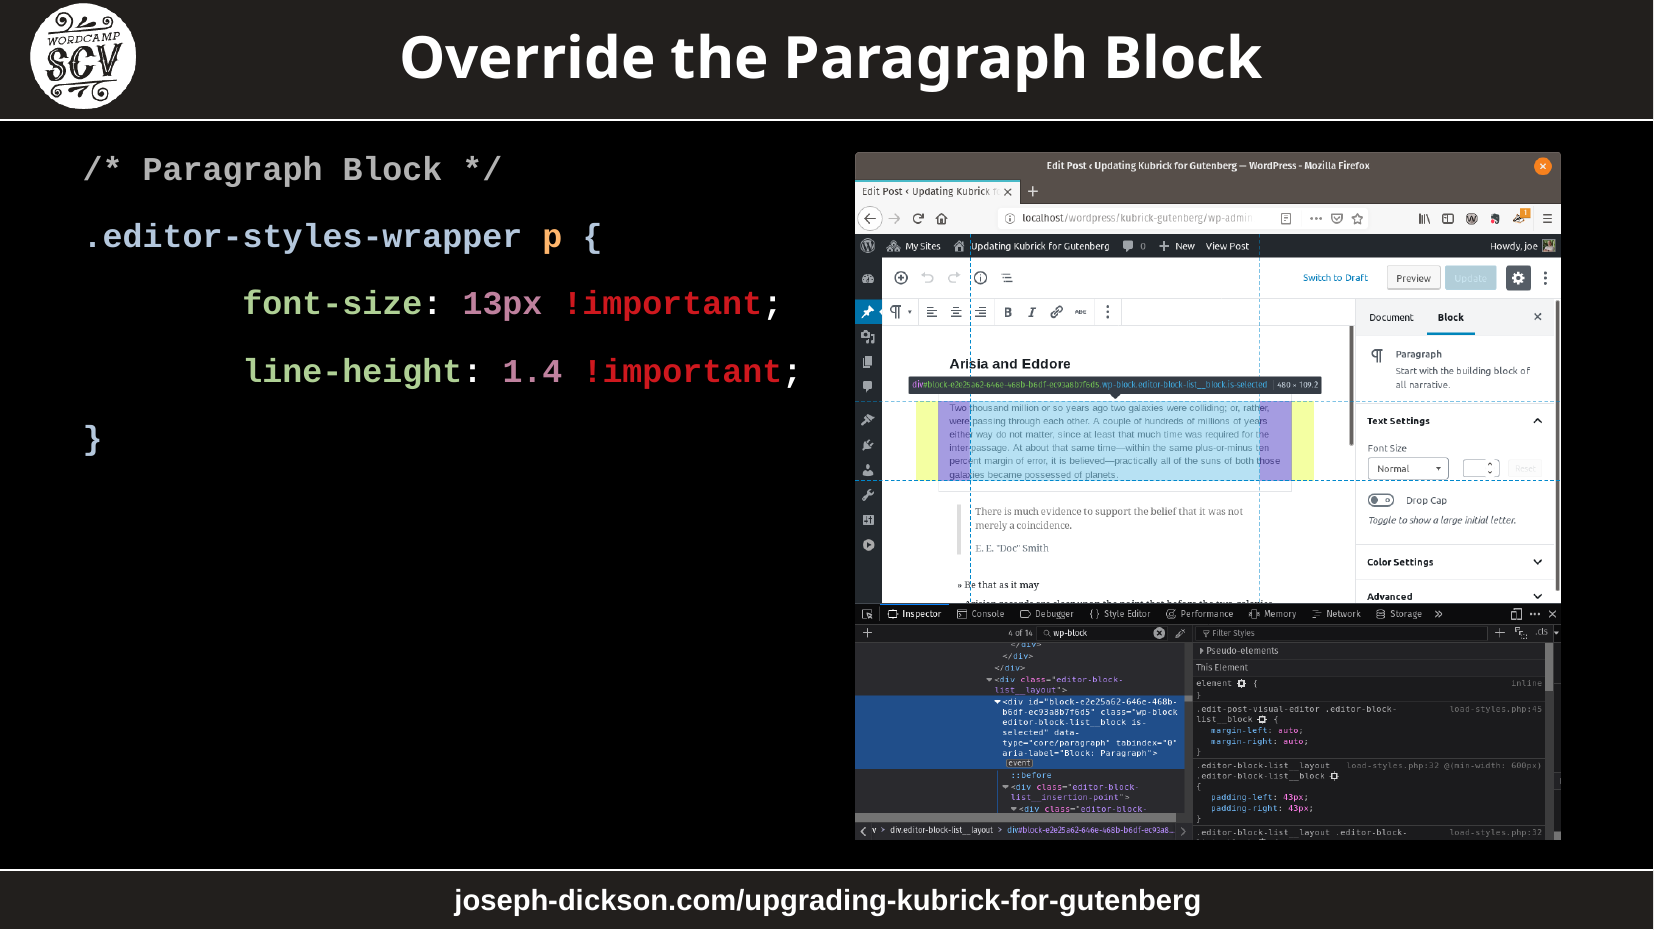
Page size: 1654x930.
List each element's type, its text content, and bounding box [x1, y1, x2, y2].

picture [855, 152, 1561, 841]
title Override the Paragraph Block [87, 0, 1576, 134]
picture [30, 3, 87, 109]
picture [865, 307, 872, 314]
list /* Paragraph Block */ .editor-styles-wrapper p { font-size: 13px !important; line-height: 1.4 !important; } [82, 152, 809, 841]
